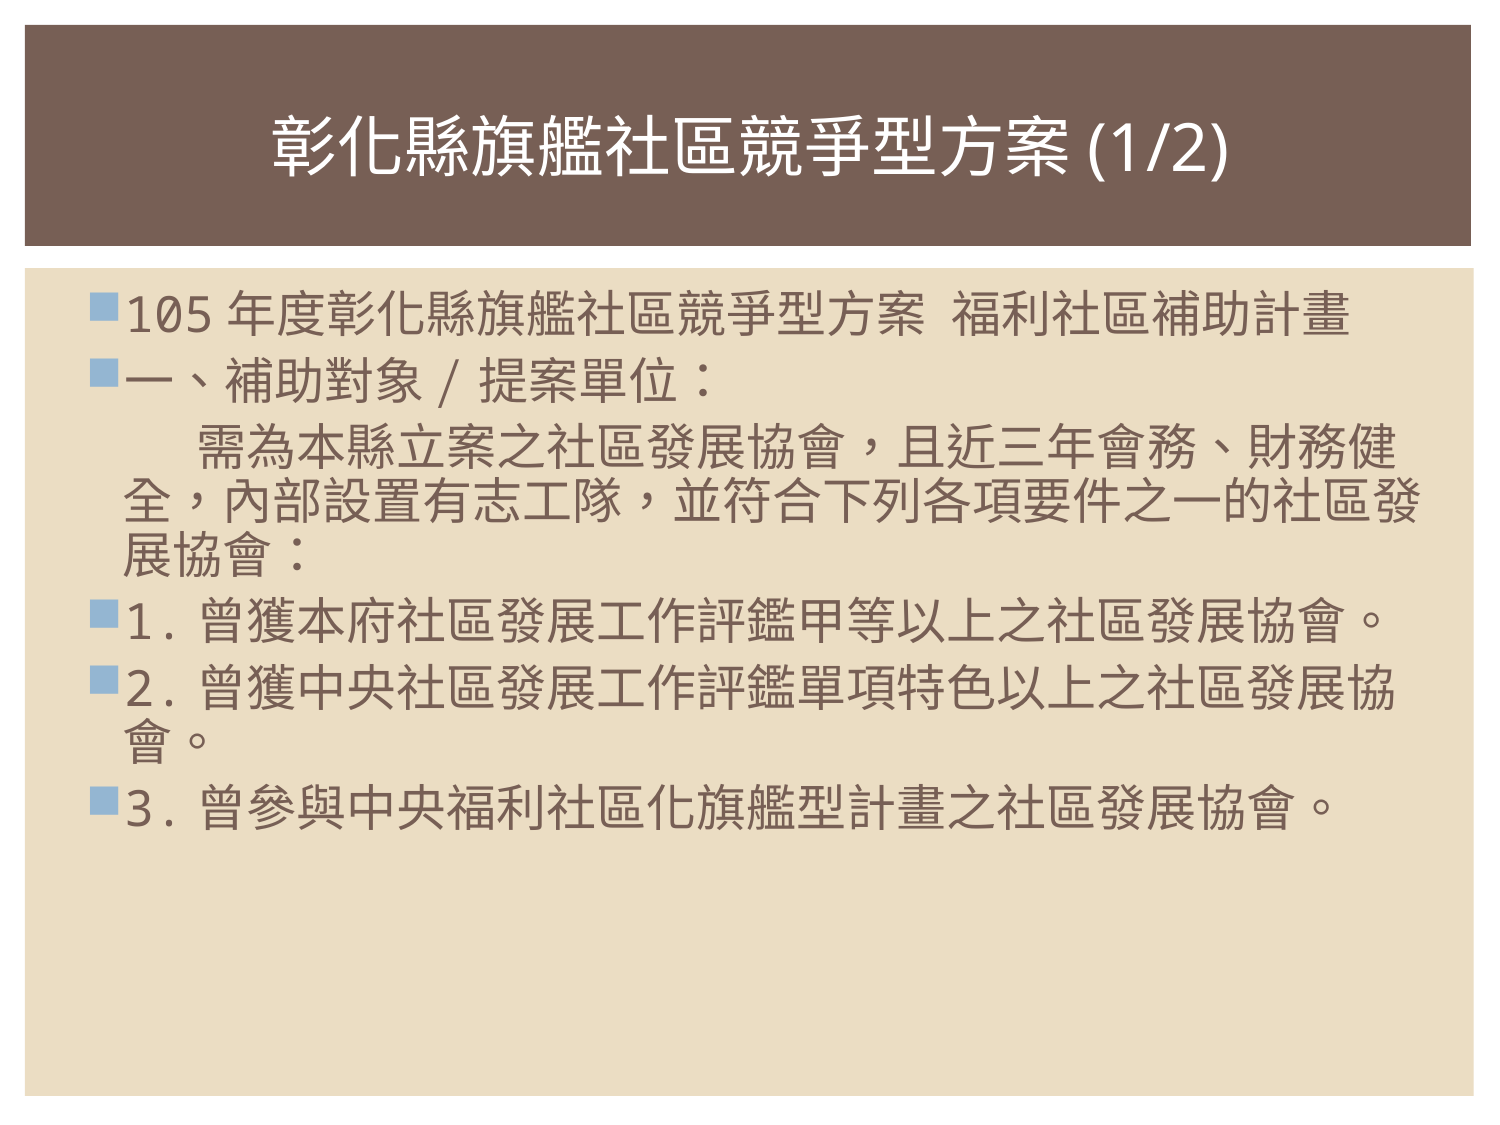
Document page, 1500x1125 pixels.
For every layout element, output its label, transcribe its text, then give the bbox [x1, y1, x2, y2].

list 105年度彰化縣旗艦社區競爭型方案 福利社區補助計畫 一、補助對象/提案單位： 需為本縣立案之社區發展協會，且近三年會務、財務健全，內部設置有志工隊，並符合下列各項要件之一的社區發展協會： 1.曾獲本府社區發展工作評鑑甲等以上之社區發展協會。 2.曾獲中央社區發展工作評鑑單項特色以上之社區發展協會。 3.曾參與中央福利社區化旗艦型計畫之社區發展協會。 [62, 281, 1442, 1005]
title 彰化縣旗艦社區競爭型方案(1/2) [62, 58, 1438, 232]
